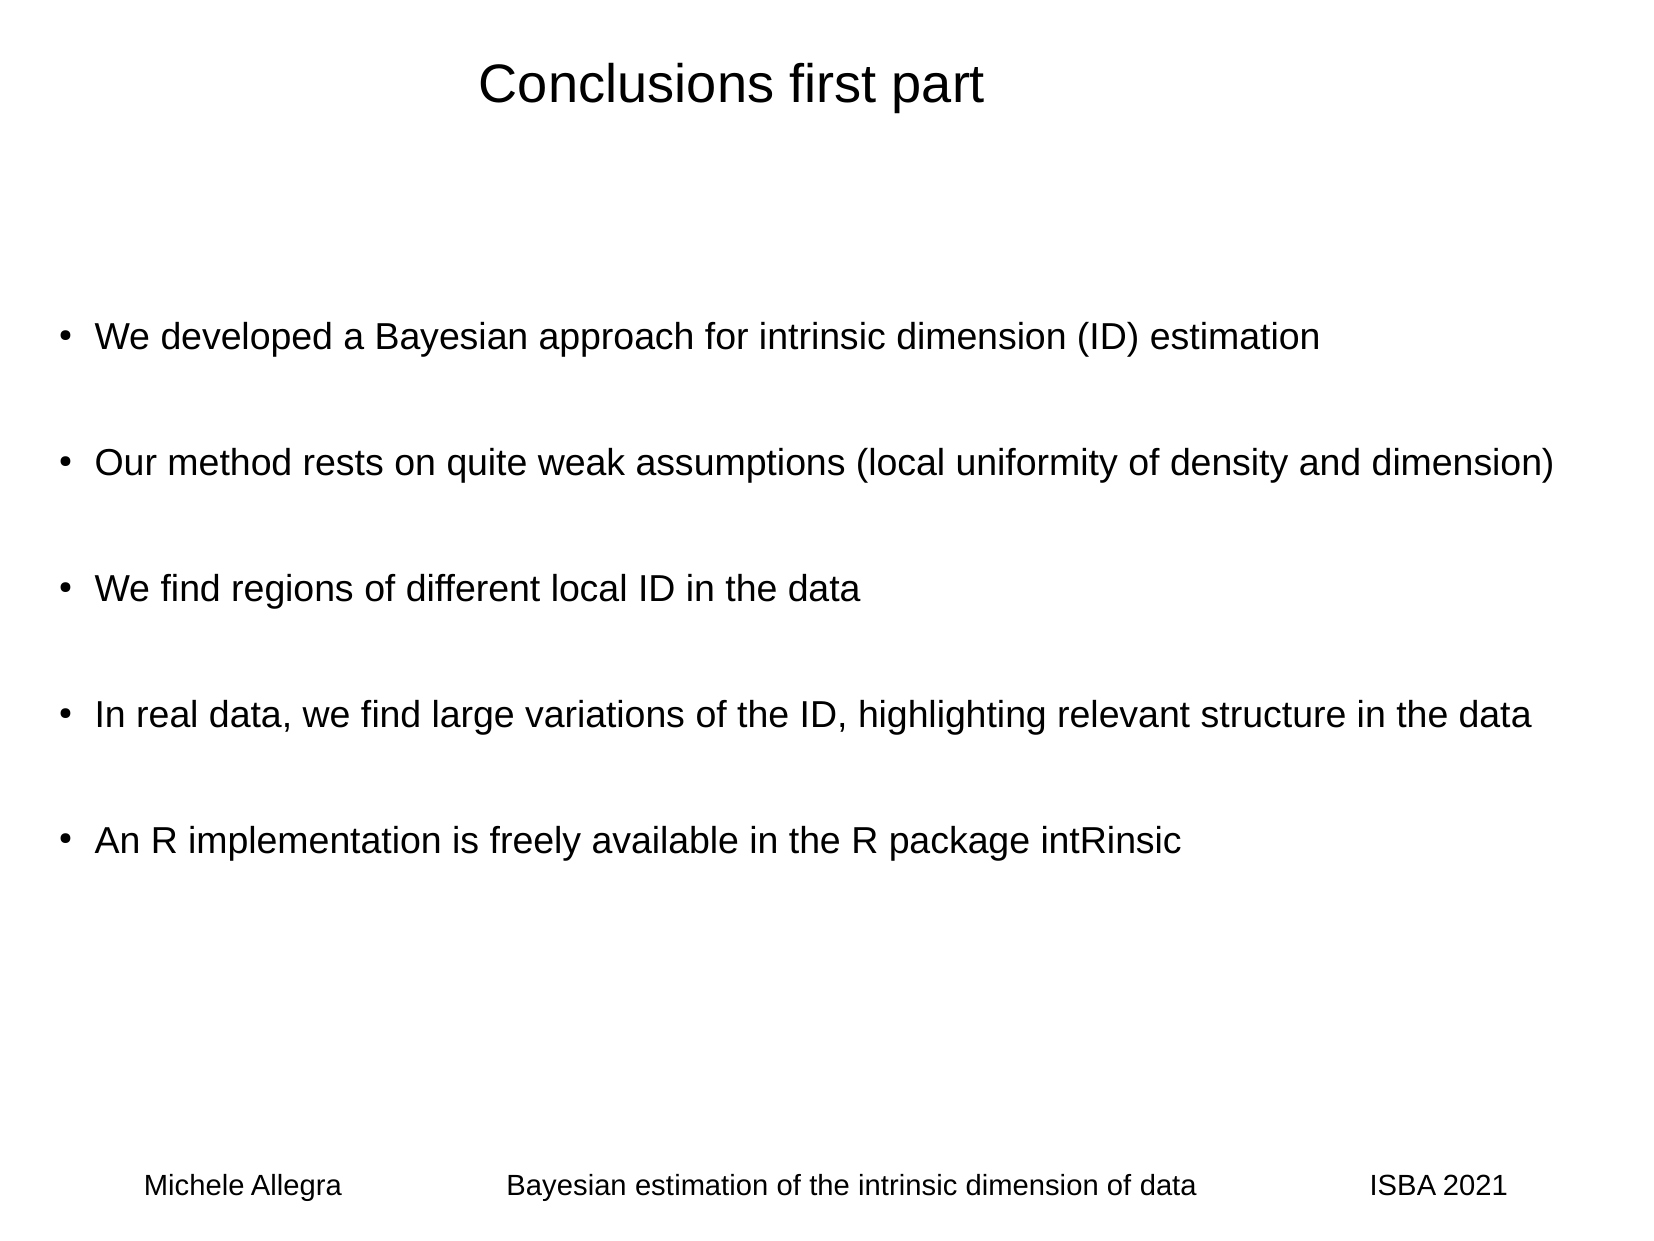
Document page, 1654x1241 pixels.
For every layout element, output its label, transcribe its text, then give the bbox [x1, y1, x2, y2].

title Conclusions first part [106, 32, 1359, 136]
title Michele Allegra Bayesian estimation of the intrinsic dimension of data ISBA 2021 [82, 1147, 1572, 1223]
text_box We developed a Bayesian approach for intrinsic dimension (ID) estimation Our method rests on quite weak assumptions (local uniformity of density and dimension) We find regions of different local ID in the data In real data, we find large variations of the ID, highlighting relevant structure in the data An R implementation is freely available in the R package intRinsic [59, 168, 1607, 967]
